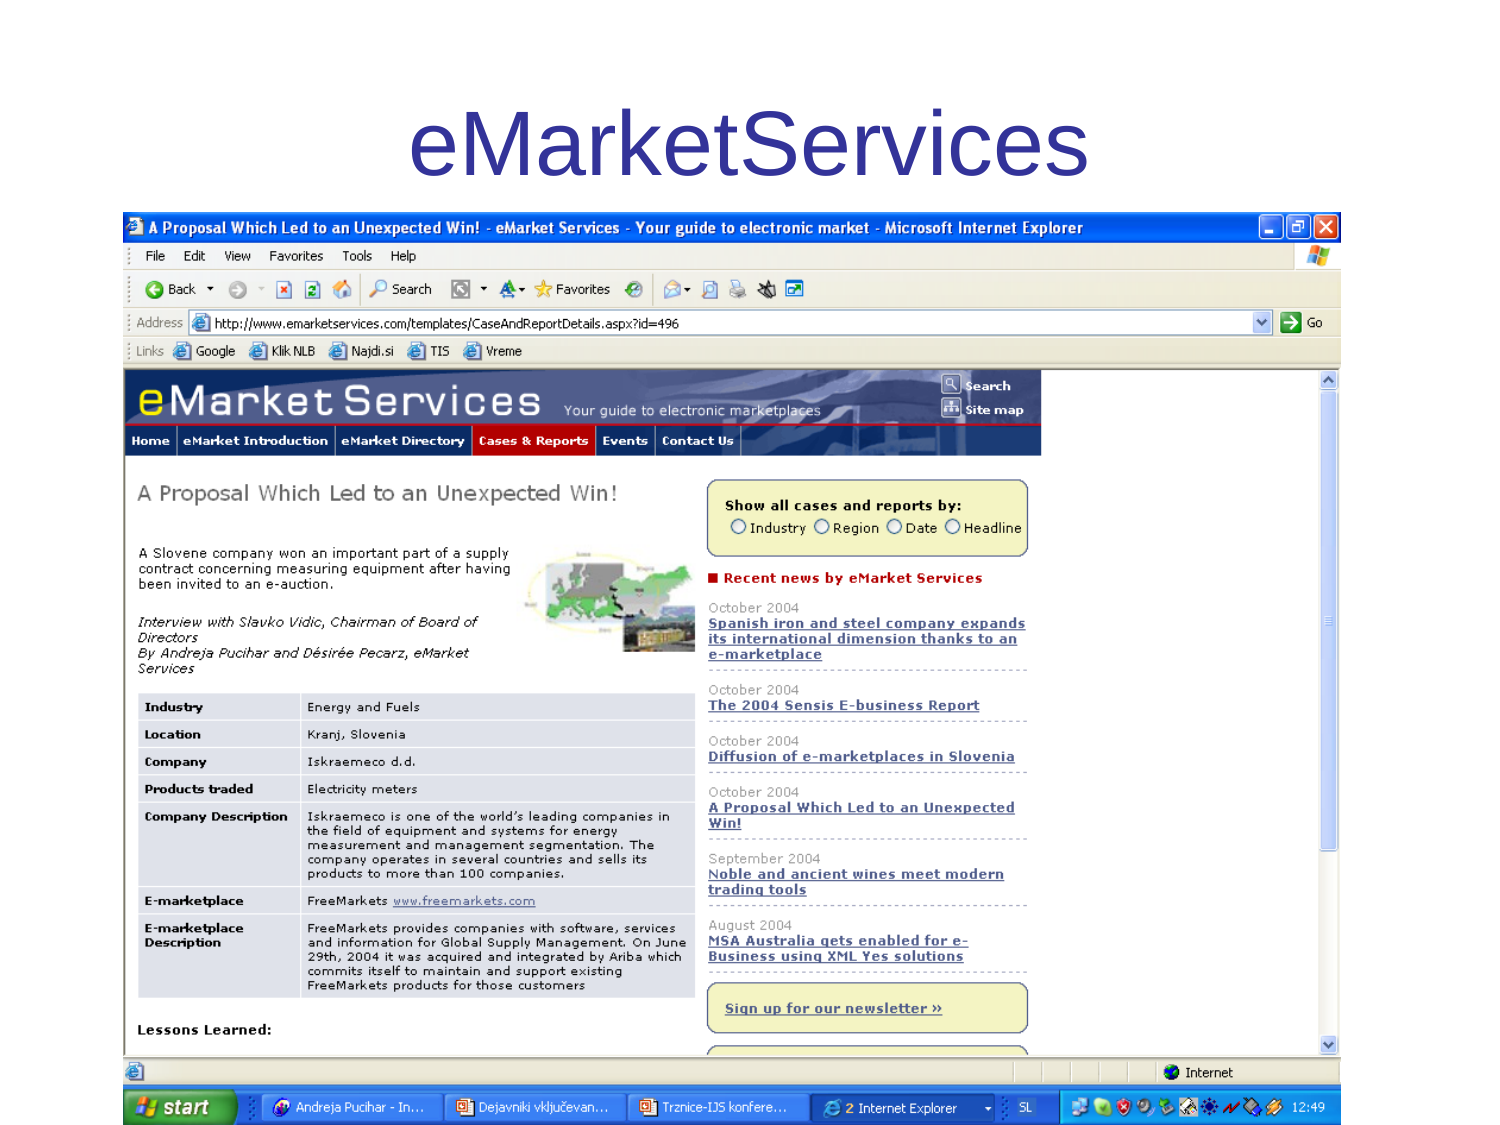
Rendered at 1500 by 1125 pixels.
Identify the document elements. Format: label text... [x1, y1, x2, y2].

picture [123, 212, 1341, 1125]
title eMarketServices [75, 45, 1426, 233]
